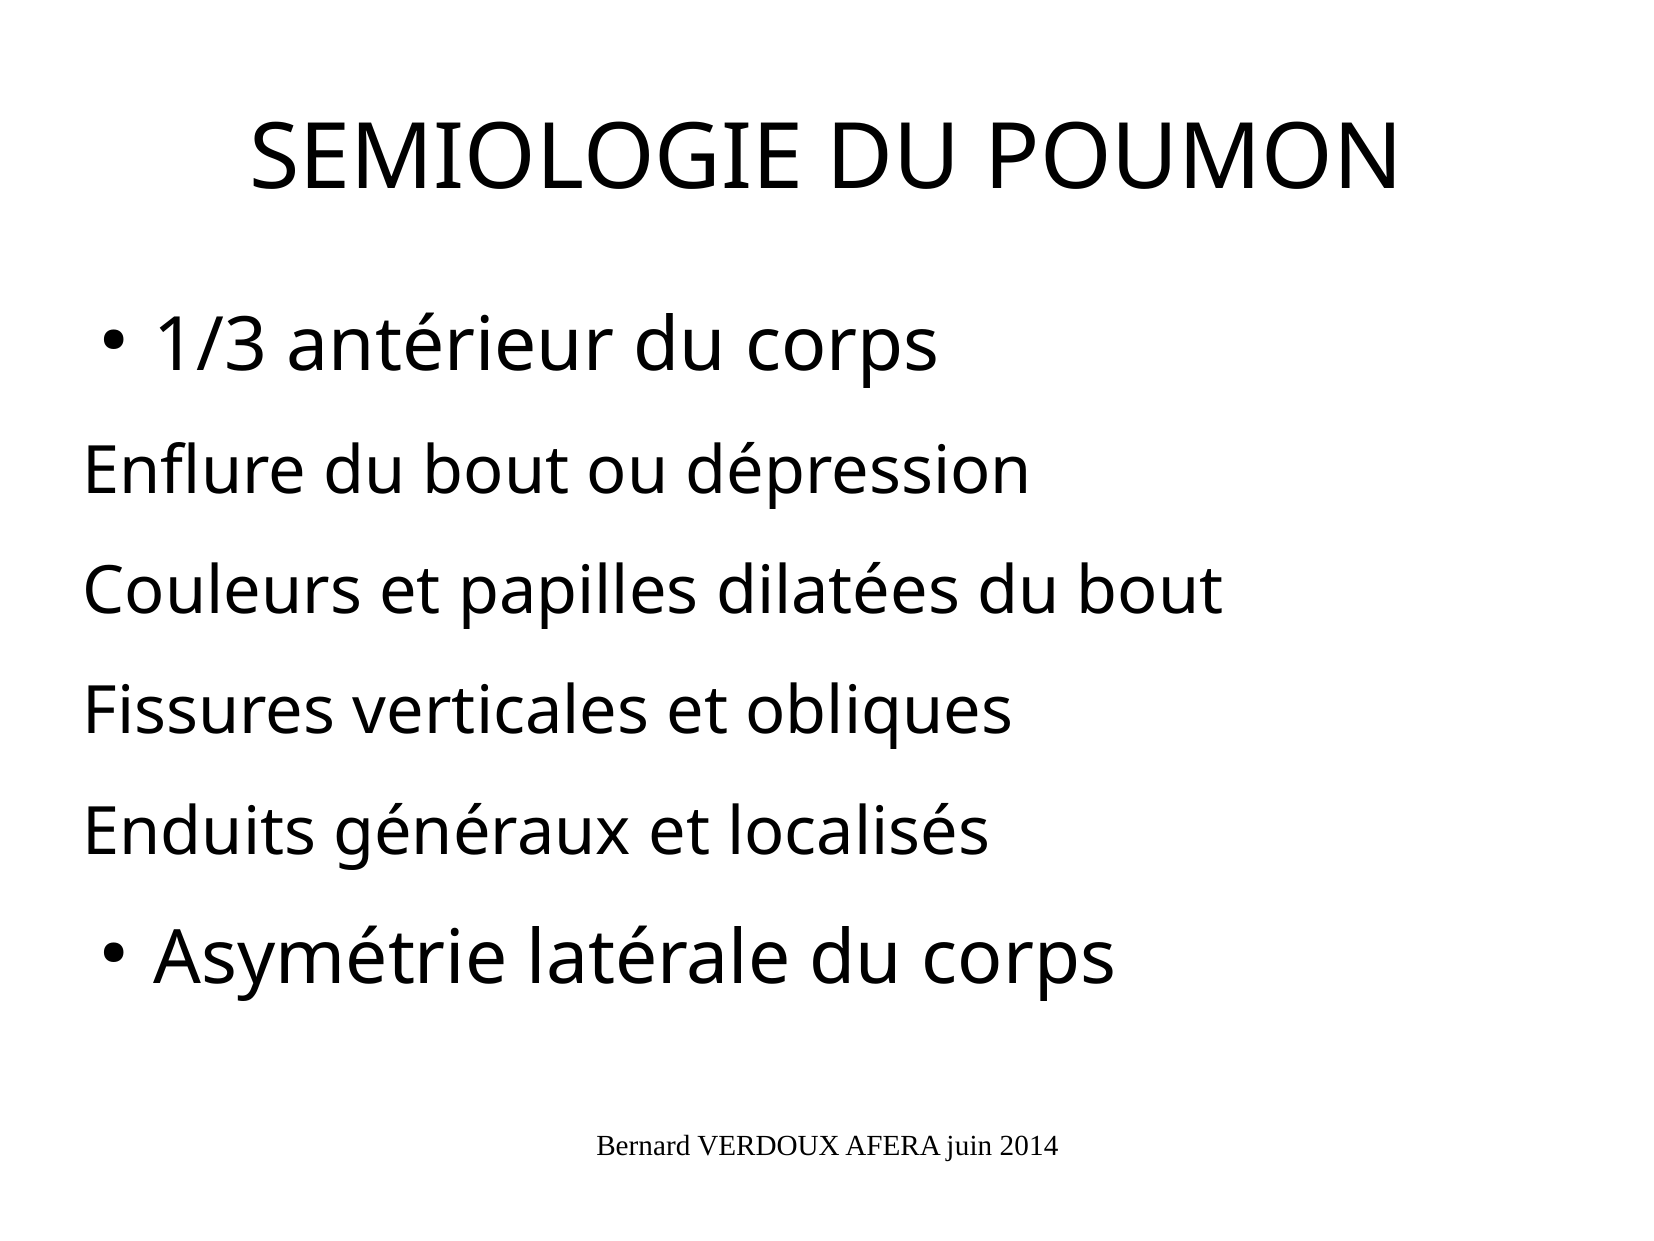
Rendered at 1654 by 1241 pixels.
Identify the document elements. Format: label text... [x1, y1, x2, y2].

title SEMIOLOGIE DU POUMON [82, 49, 1571, 257]
list 1/3 antérieur du corps Enflure du bout ou dépression Couleurs et papilles dilatées du bout Fissures verticales et obliques Enduits généraux et localisés Asymétrie latérale du corps [82, 290, 1571, 1109]
